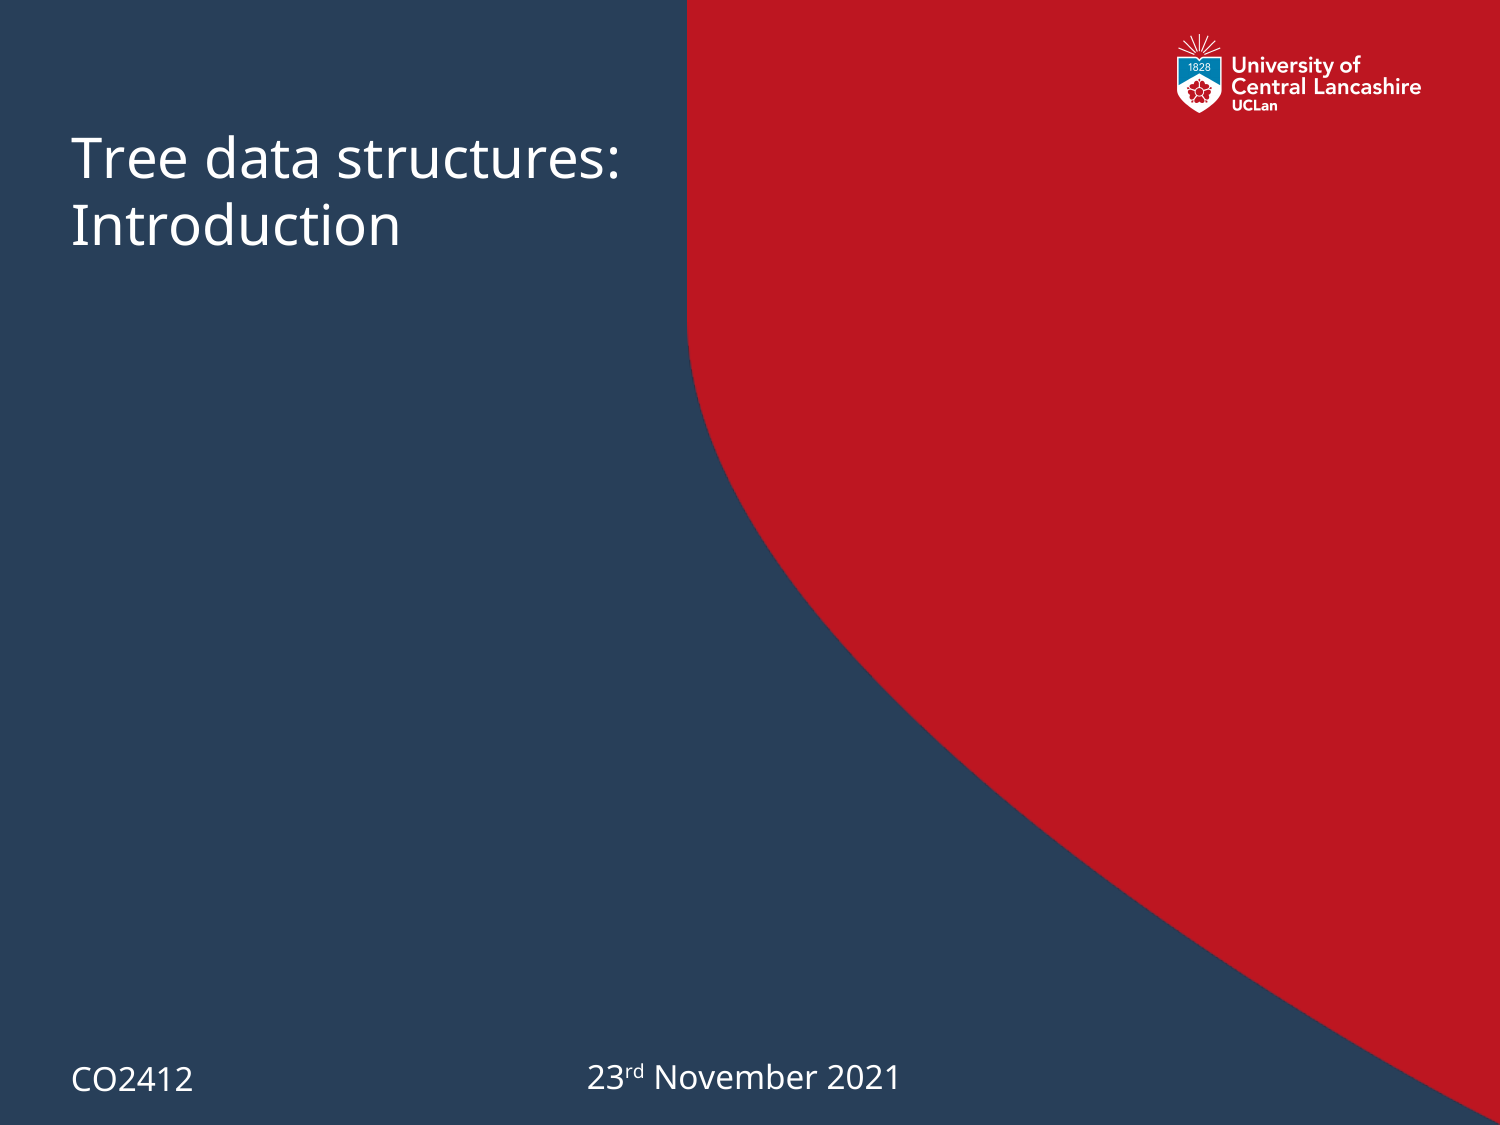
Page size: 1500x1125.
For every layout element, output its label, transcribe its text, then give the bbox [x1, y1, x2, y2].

text_box Tree data structures: Introduction [56, 68, 1185, 310]
picture [687, 0, 1500, 1125]
